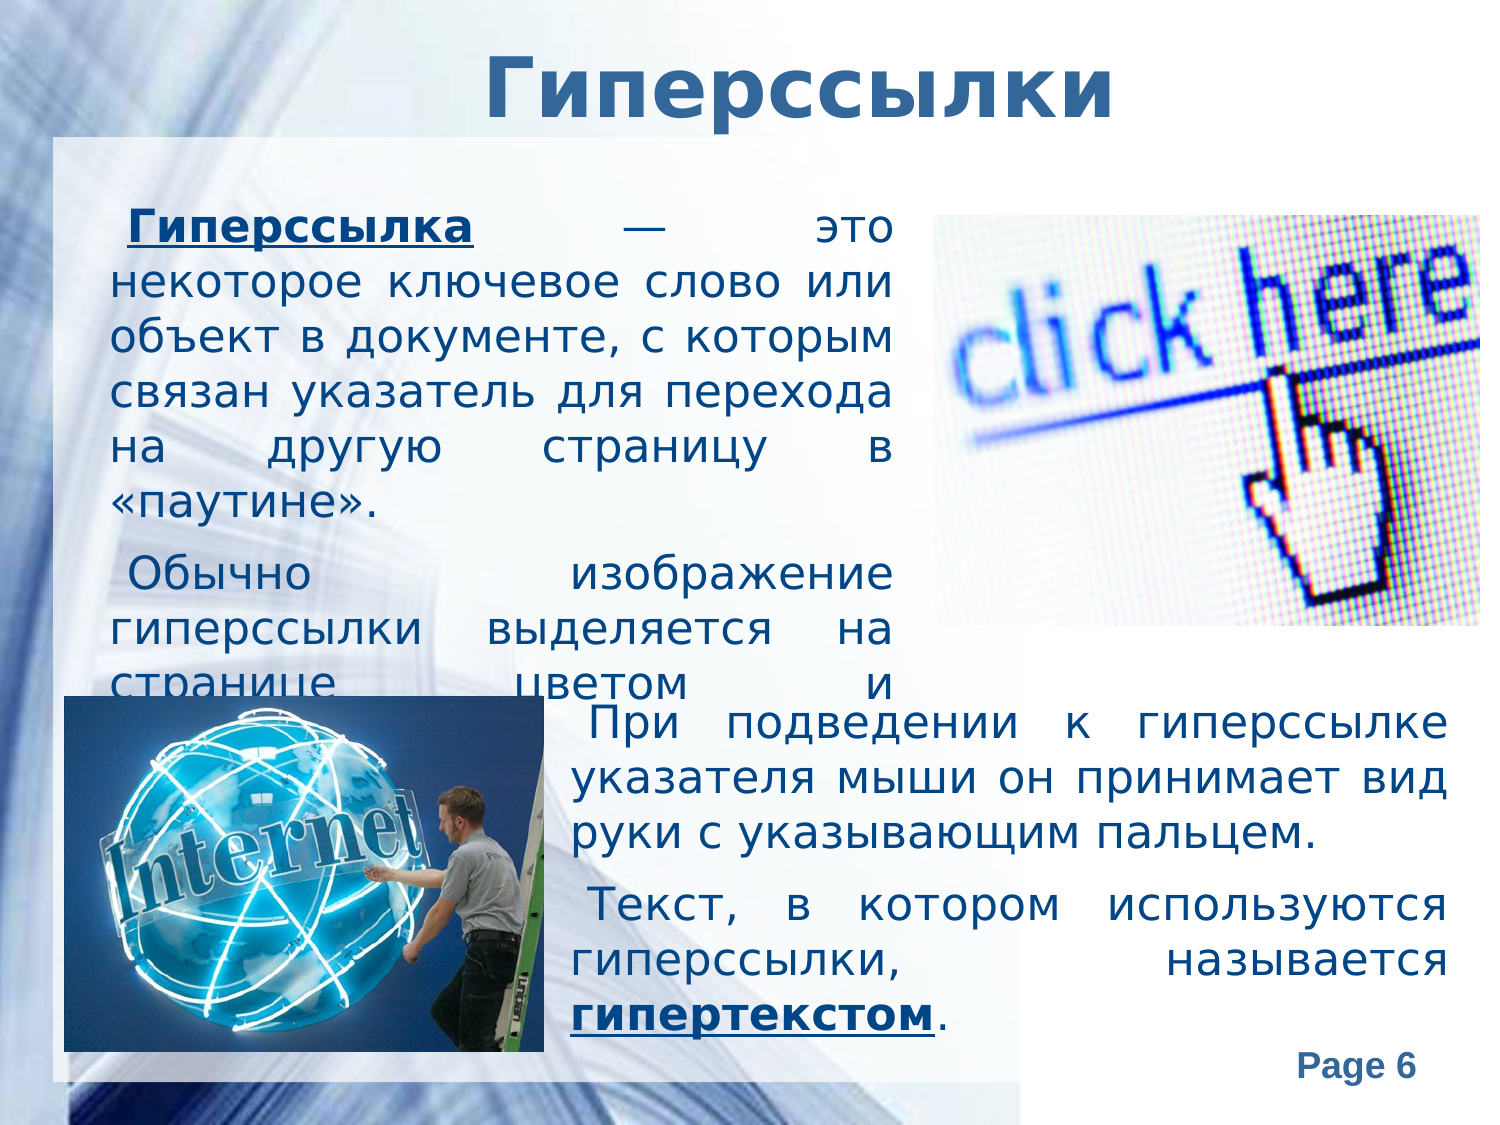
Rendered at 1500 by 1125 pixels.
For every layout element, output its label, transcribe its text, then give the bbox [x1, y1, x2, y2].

text_box Гиперссылка — это некоторое ключевое слово или объект в доку­менте, с которым связан указатель для перехода на другую страницу в «паутине». Обычно изображение гиперссылки выделяется на странице цве­том и подчеркиванием. [94, 188, 910, 717]
text_box Гиперссылки [467, 26, 1132, 142]
text_box При подведении к гиперссылке указателя мыши он принимает вид руки с указывающим пальцем. Текст, в котором используются гиперссылки, на­зывается гипертекстом. [555, 685, 1465, 1103]
picture [0, 0, 1500, 1125]
